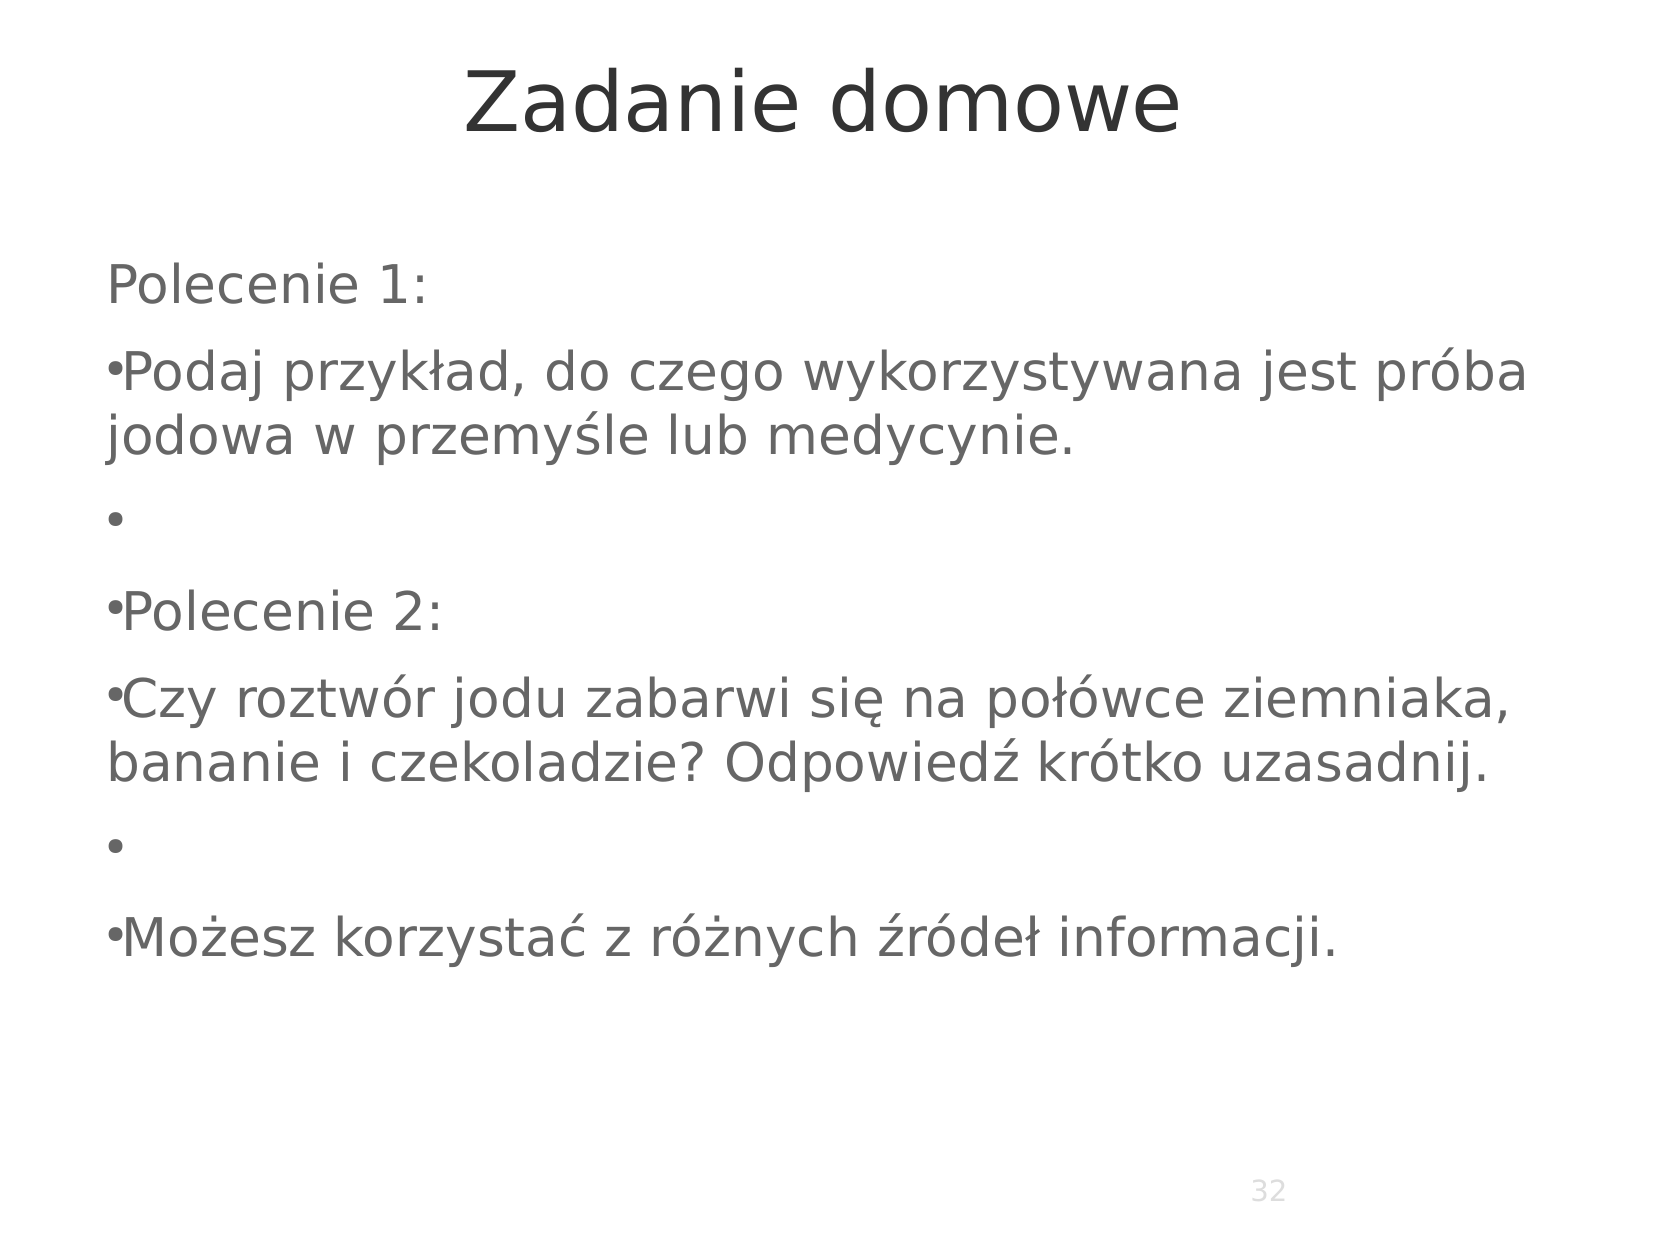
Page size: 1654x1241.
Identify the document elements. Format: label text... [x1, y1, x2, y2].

title Zadanie domowe [111, 0, 1536, 197]
list Polecenie 1: Podaj przykład, do czego wykorzystywana jest próba jodowa w przemyśle lub medycynie. Polecenie 2: Czy roztwór jodu zabarwi się na połówce ziemniaka, bananie i czekoladzie? Odpowiedź krótko uzasadnij. Możesz korzystać z różnych źródeł informacji. [106, 249, 1645, 981]
text_box [1250, 1172, 1636, 1241]
